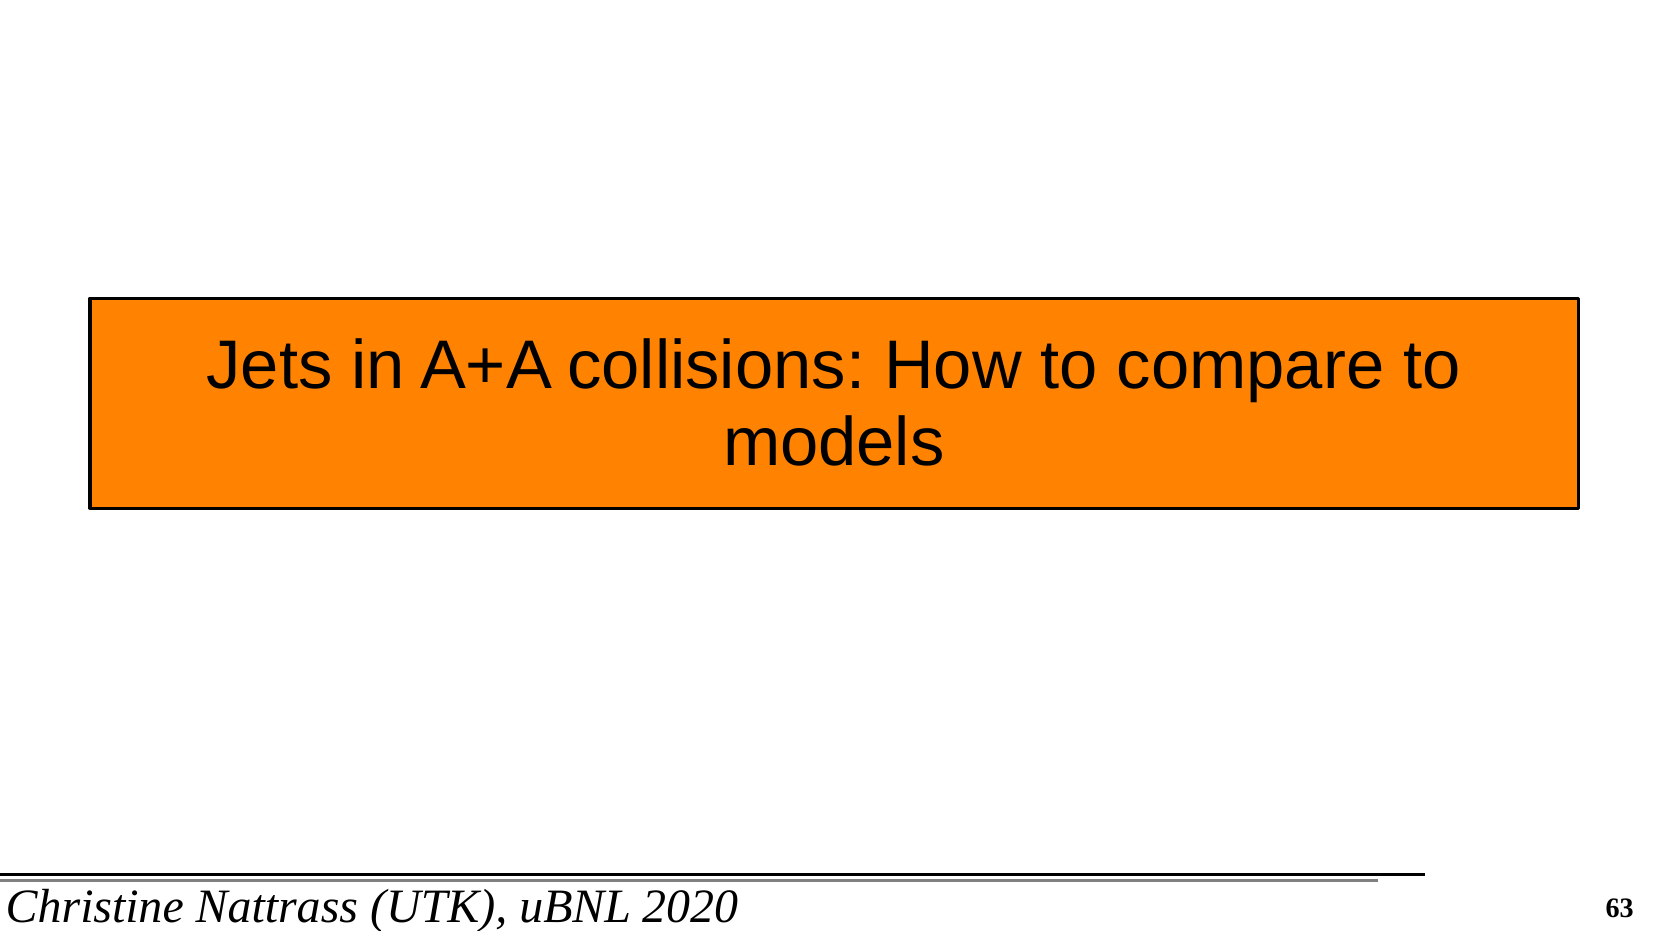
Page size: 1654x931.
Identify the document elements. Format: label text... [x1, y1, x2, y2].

title Jets in A+A collisions: How to compare to models [90, 298, 1579, 509]
